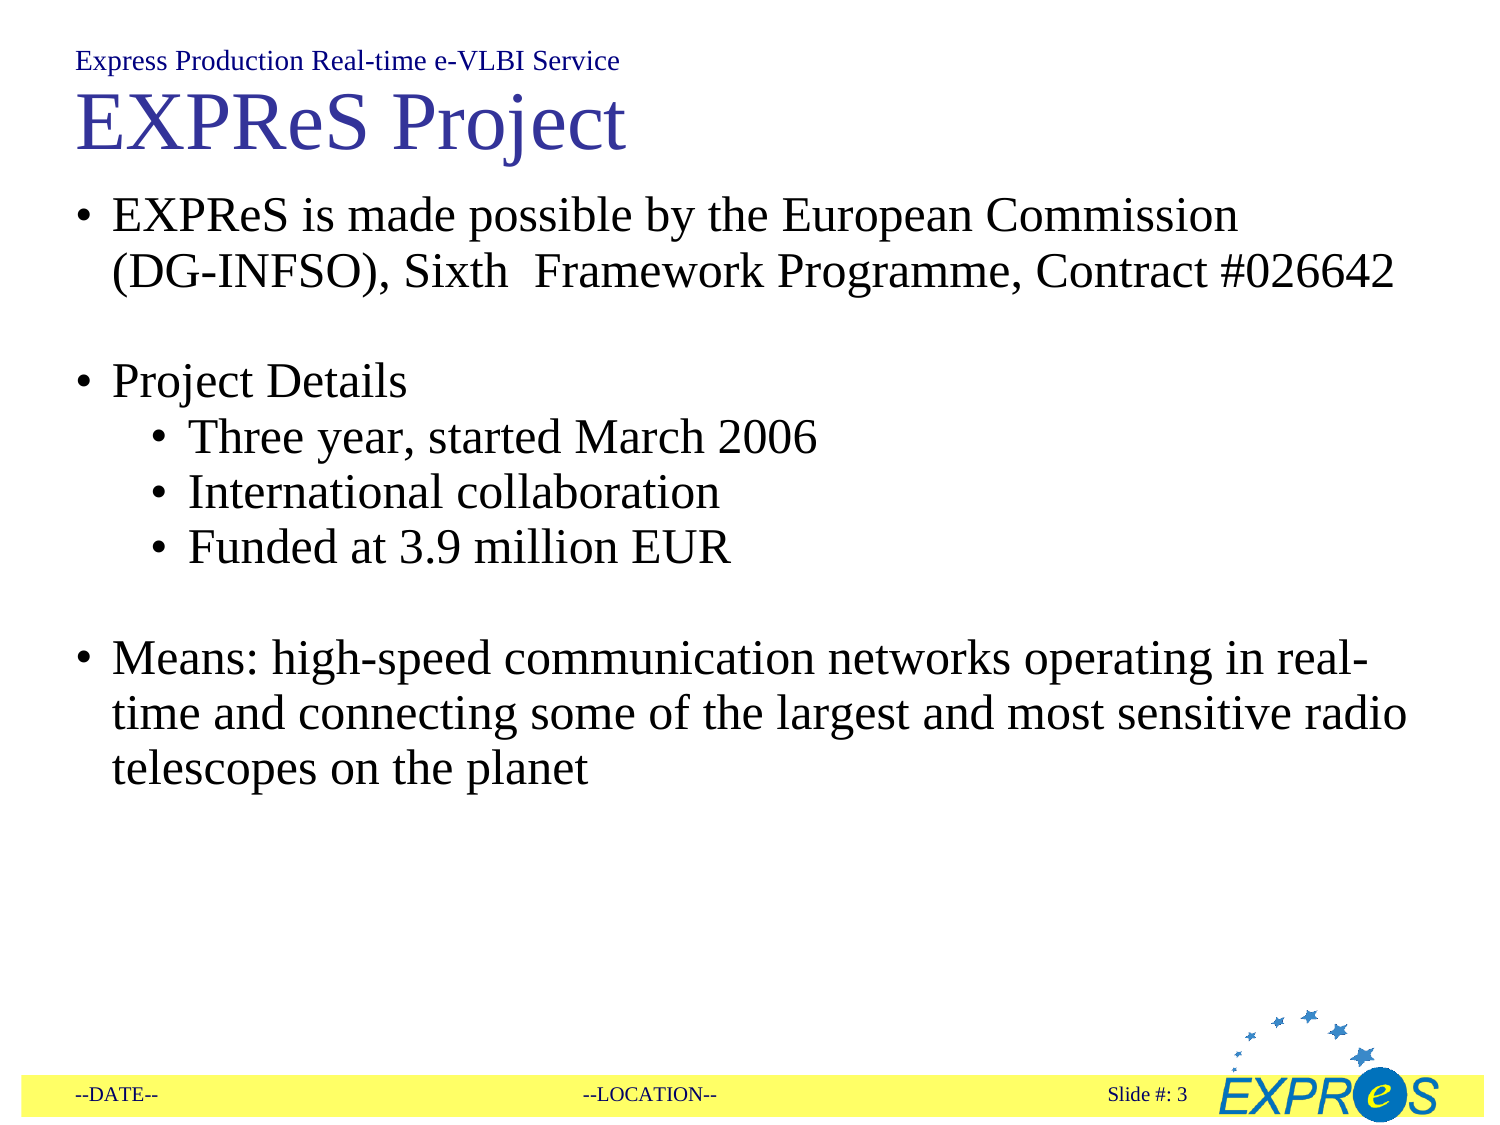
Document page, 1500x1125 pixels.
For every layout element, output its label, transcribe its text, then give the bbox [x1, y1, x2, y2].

list EXPReS is made possible by the European Commission (DG-INFSO), Sixth Framework Programme, Contract #026642 Project Details Three year, started March 2006 International collaboration Funded at 3.9 million EUR Means: high-speed communication networks operating in real-time and connecting some of the largest and most sensitive radio telescopes on the planet [75, 187, 1426, 1038]
picture [21, 1006, 1500, 1125]
title EXPReS Project [75, 85, 1426, 172]
text_box Express Production Real-time e-VLBI Service [75, 37, 1426, 85]
